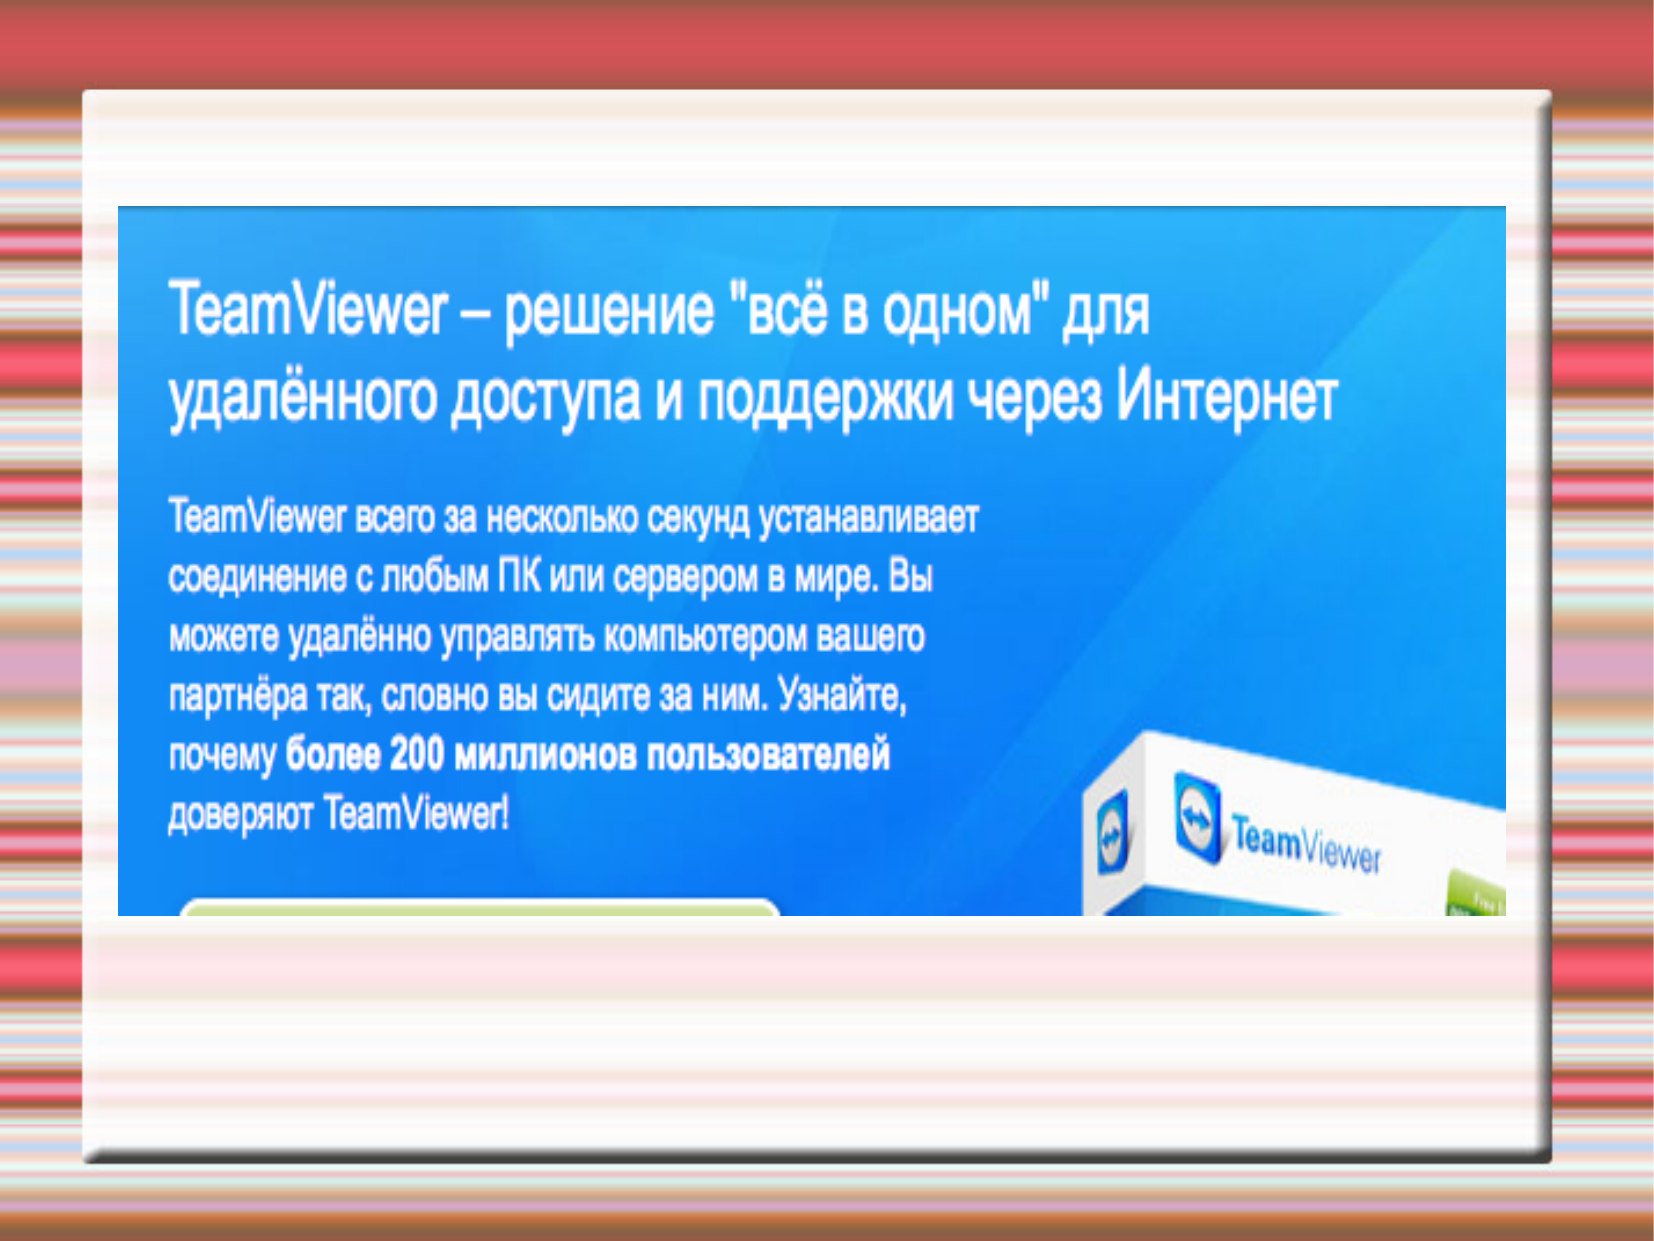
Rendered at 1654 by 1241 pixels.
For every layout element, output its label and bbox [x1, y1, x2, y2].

picture [118, 206, 1506, 916]
